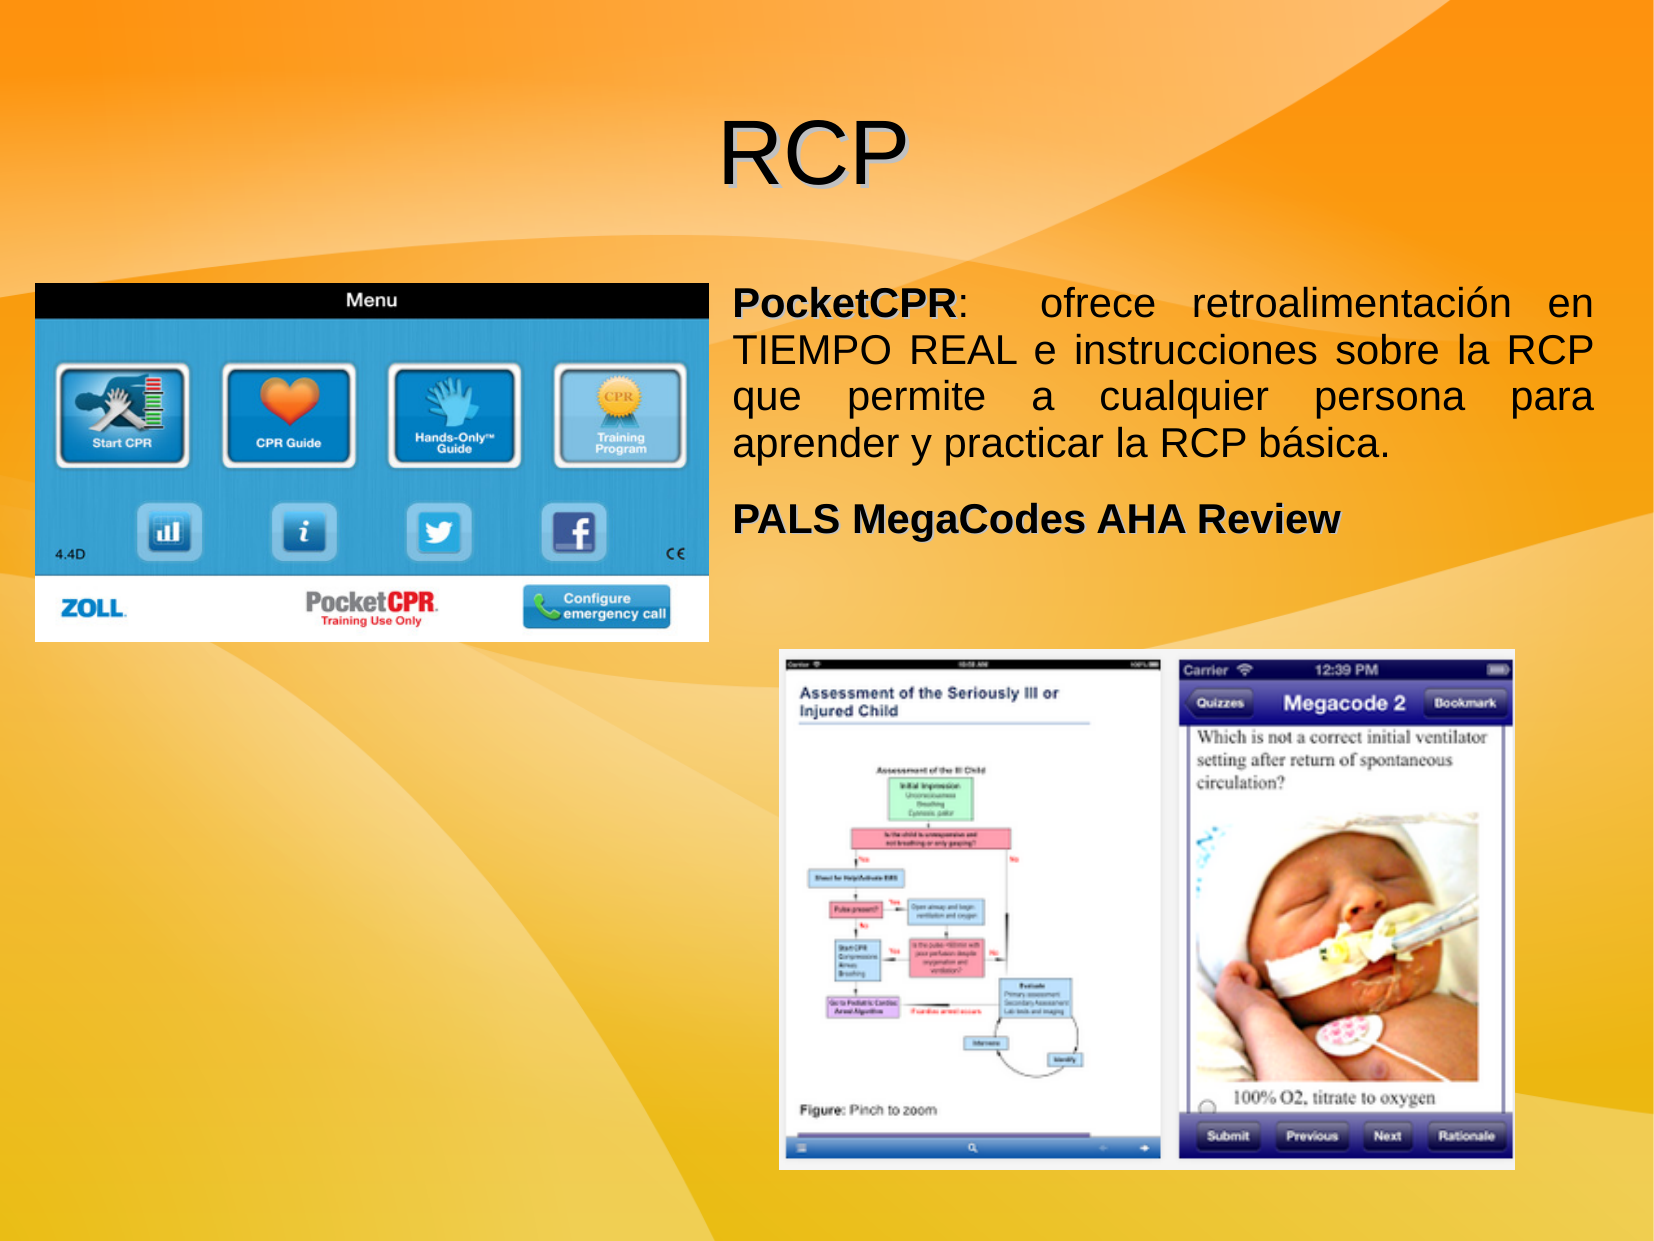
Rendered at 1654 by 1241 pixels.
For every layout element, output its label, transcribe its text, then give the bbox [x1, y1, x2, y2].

list PocketCPR: ofrece retroalimentación en TIEMPO REAL e instrucciones sobre la RCP que permite a cualquier persona para aprender y practicar la RCP básica. PALS MegaCodes AHA Review [661, 279, 1595, 1099]
picture [0, 0, 1654, 1241]
title RCP [82, 49, 1571, 257]
